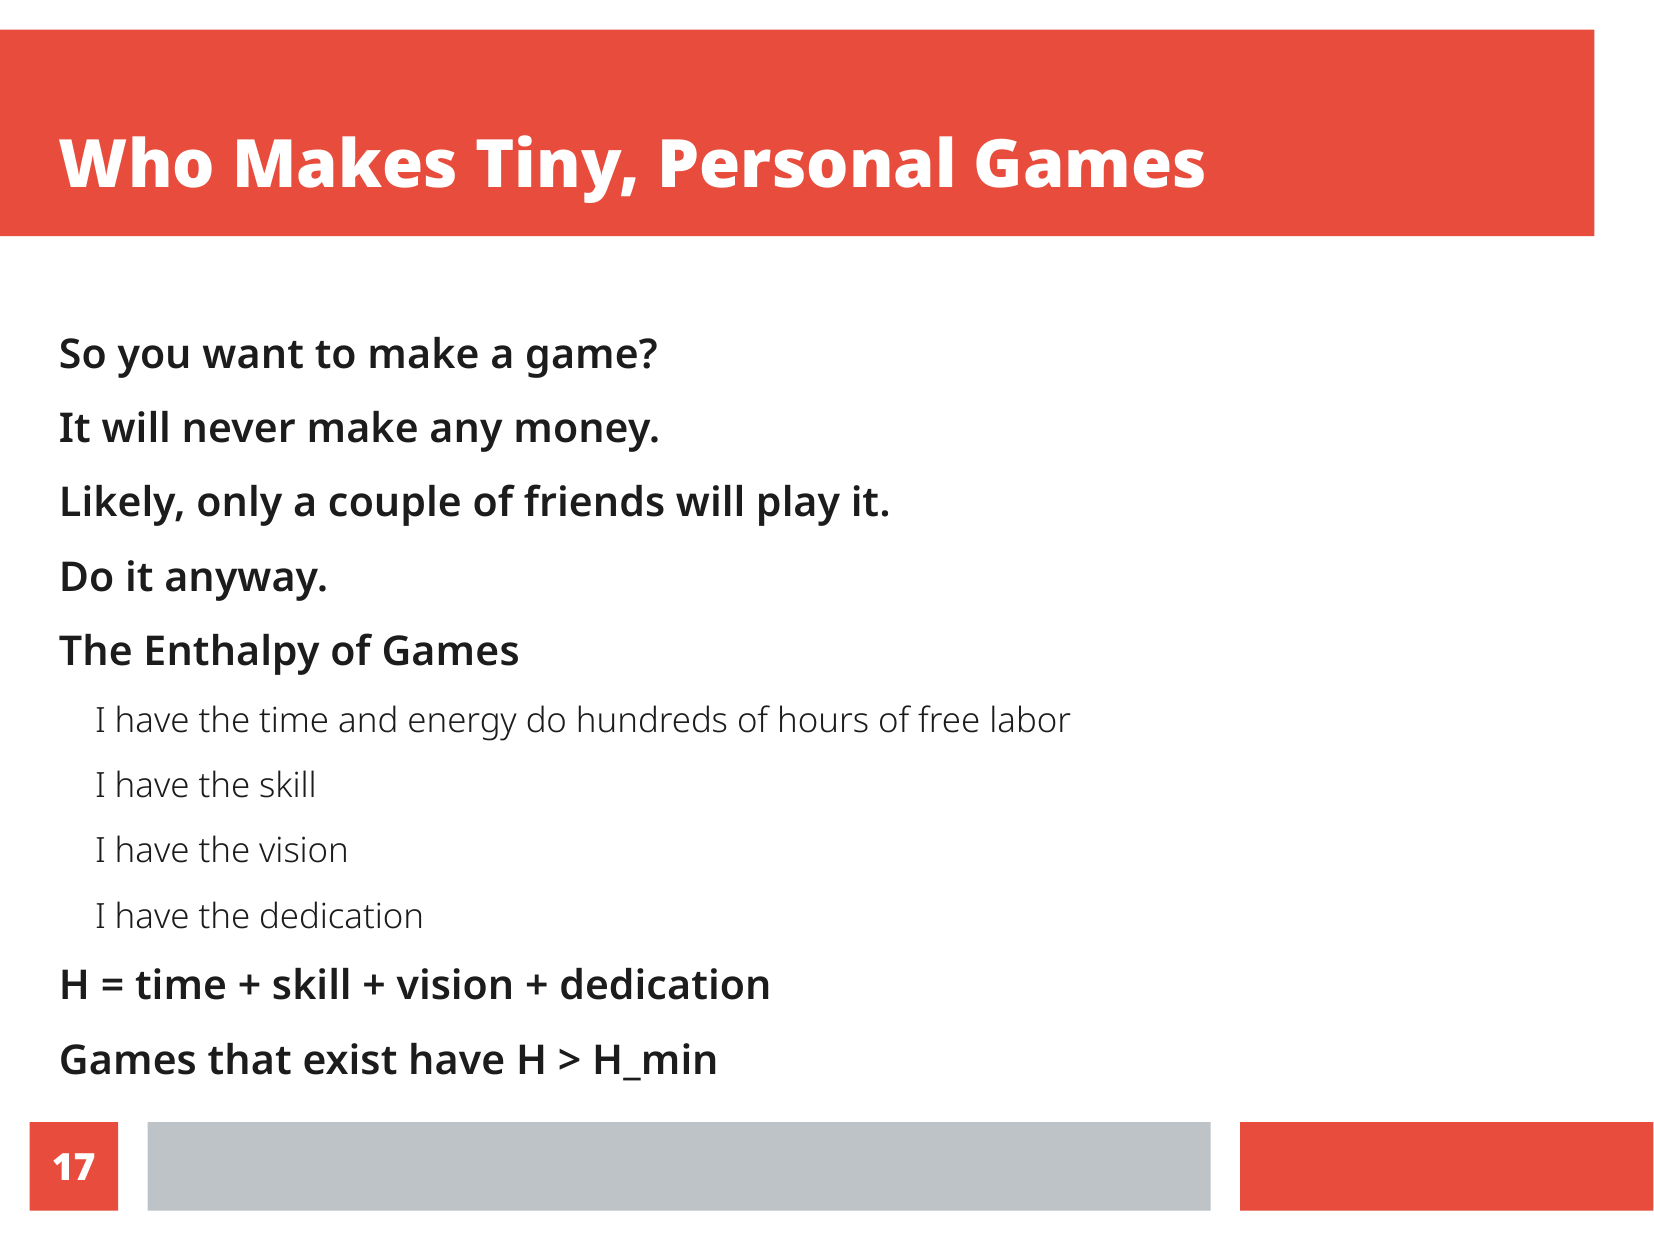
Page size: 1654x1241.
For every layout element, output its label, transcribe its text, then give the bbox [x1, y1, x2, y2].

title Who Makes Tiny, Personal Games [59, 59, 1595, 207]
list So you want to make a game? It will never make any money. Likely, only a couple of friends will play it. Do it anyway. The Enthalpy of Games I have the time and energy do hundreds of hours of free labor I have the skill I have the vision I have the dedication H = time + skill + vision + dedication Games that exist have H > H_min [59, 324, 1565, 1093]
